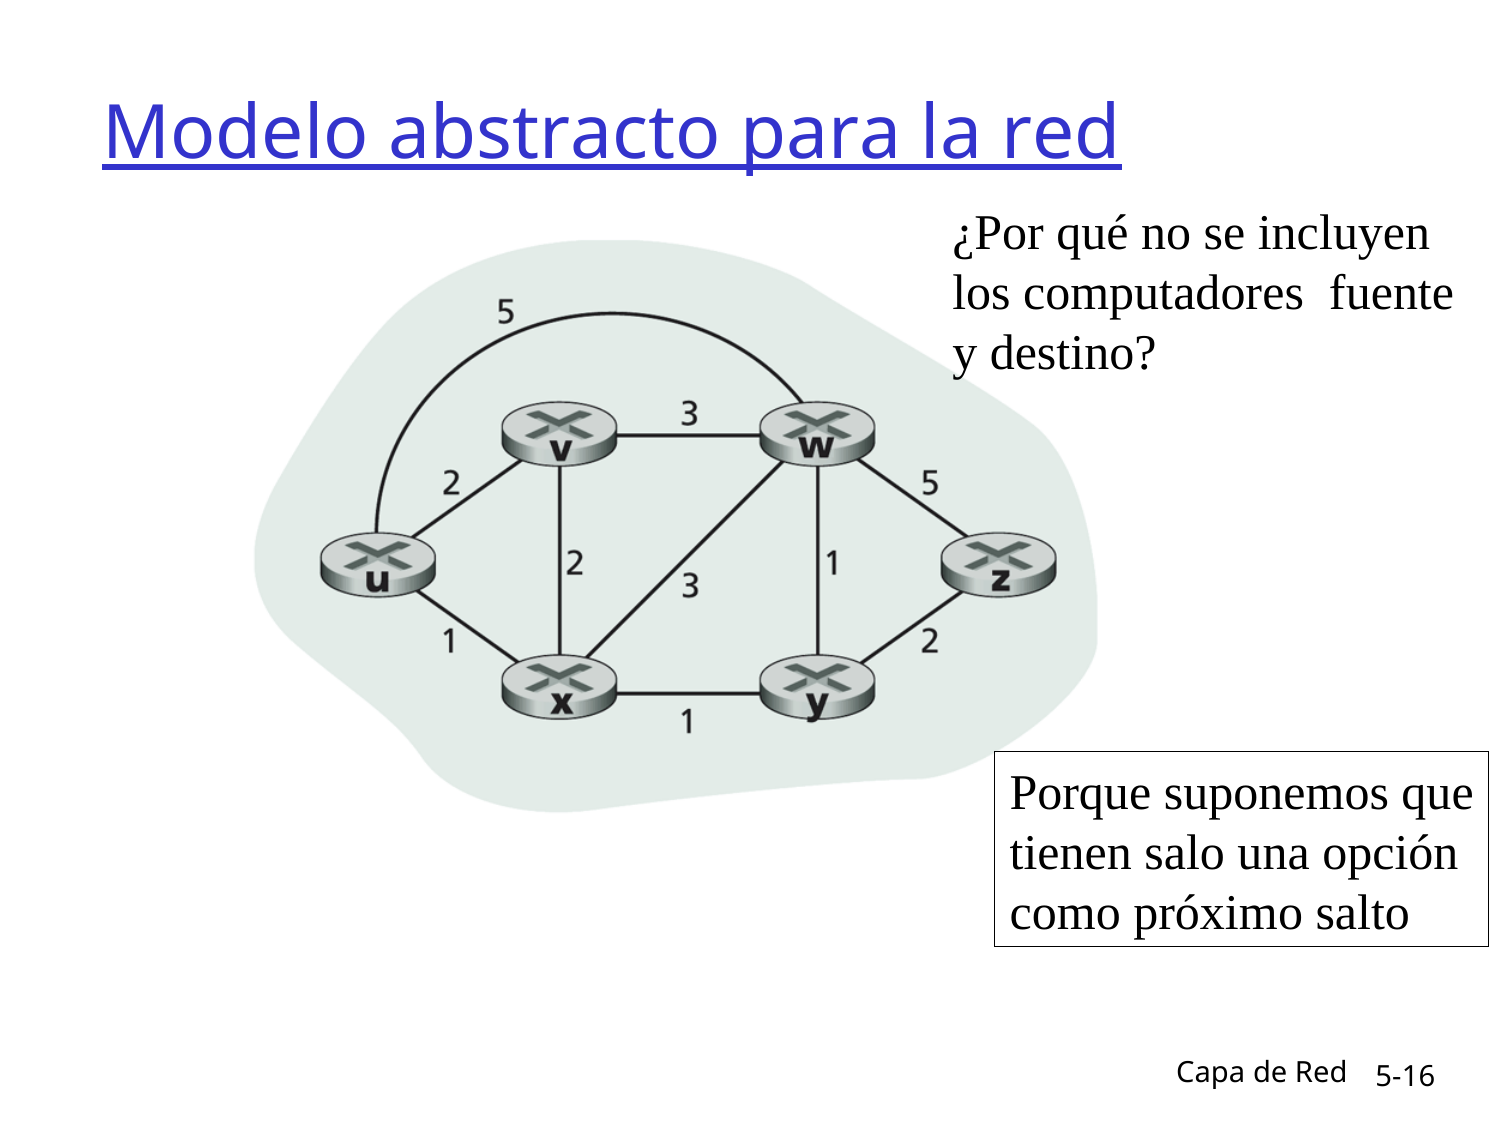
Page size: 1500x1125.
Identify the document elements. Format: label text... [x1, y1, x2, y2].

text_box Porque suponemos que tienen salo una opción como próximo salto [994, 751, 1489, 947]
text_box ¿Por qué no se incluyen los computadores fuente y destino? [937, 191, 1473, 387]
picture [81, 239, 1292, 857]
title Modelo abstracto para la red [87, 37, 1363, 225]
